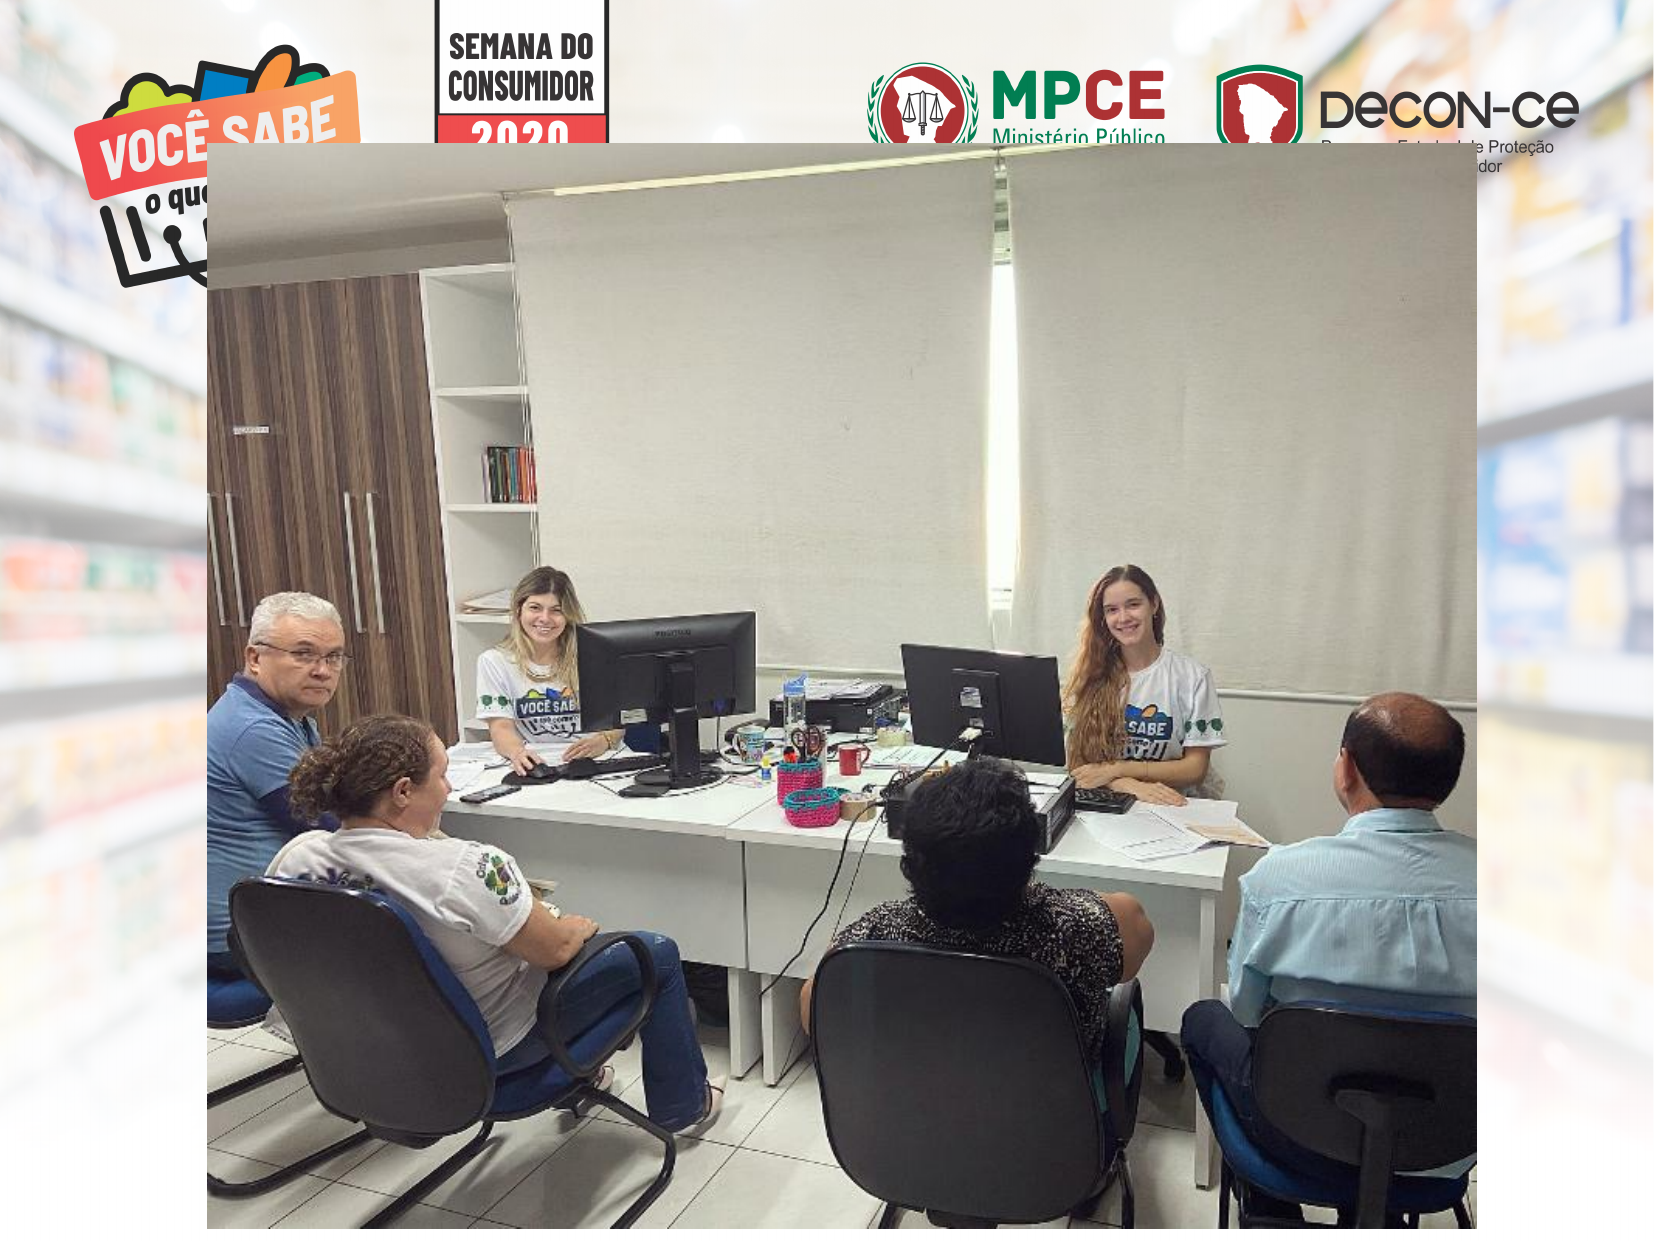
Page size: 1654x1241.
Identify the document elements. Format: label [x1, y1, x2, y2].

picture [207, 143, 1477, 1229]
